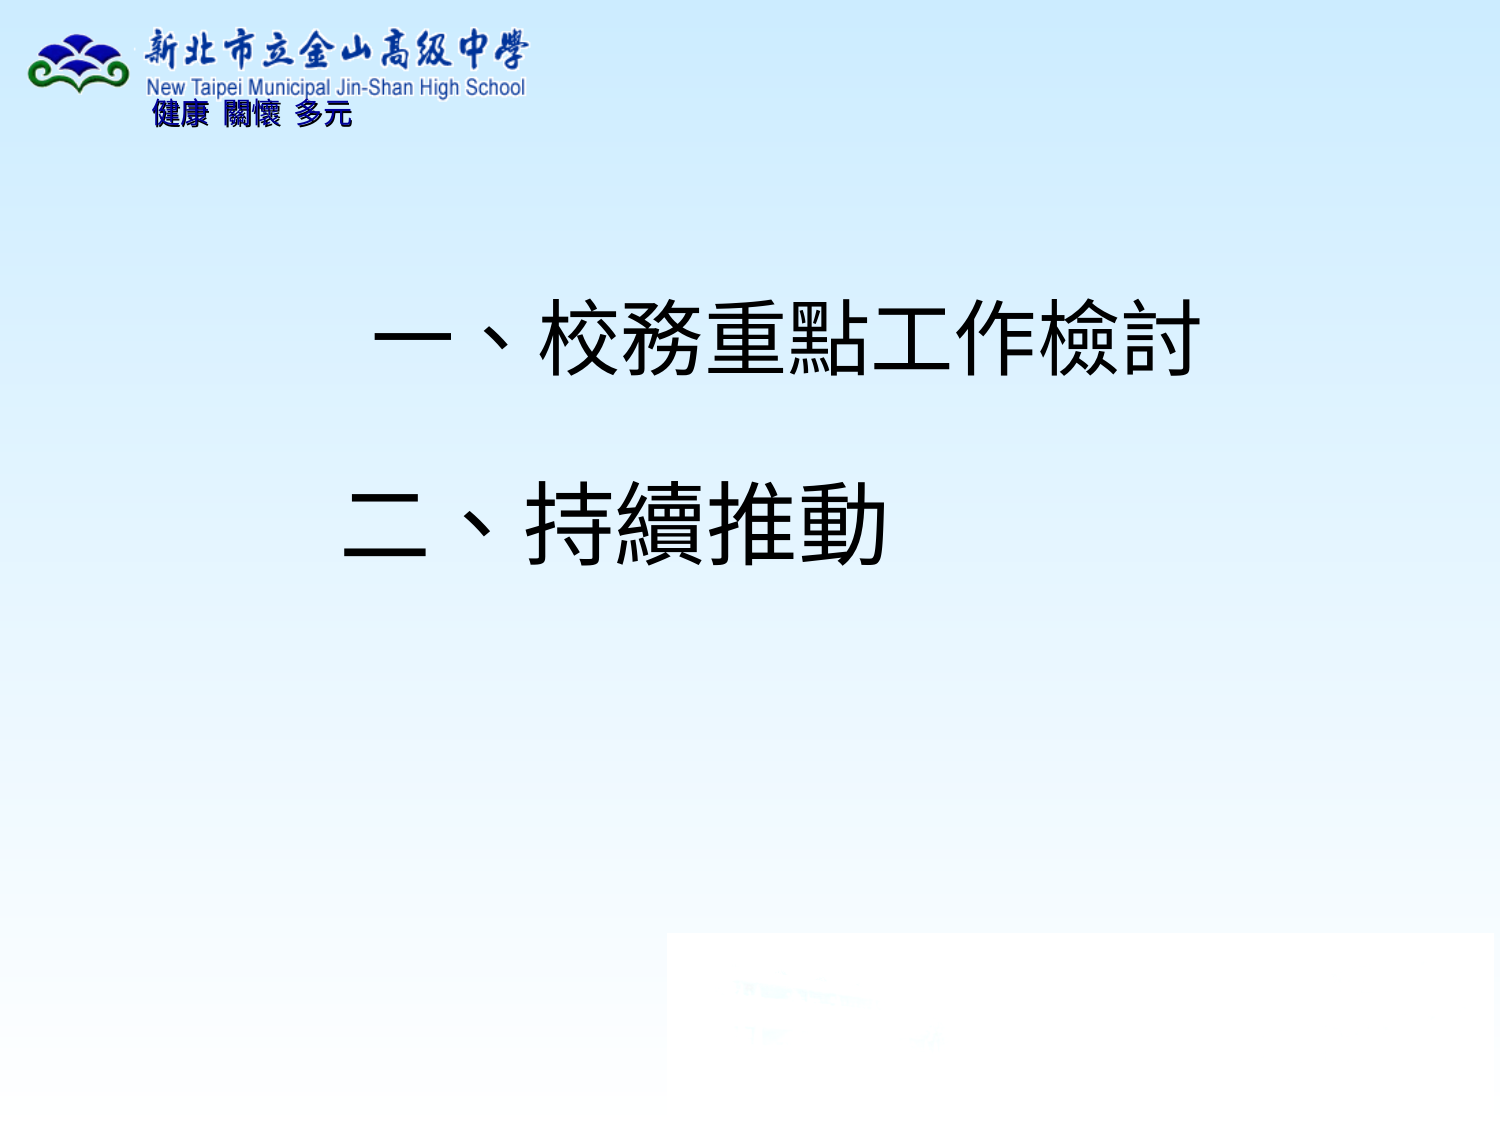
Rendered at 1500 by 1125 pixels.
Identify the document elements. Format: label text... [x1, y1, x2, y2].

text_box 二、持續推動 [325, 460, 905, 585]
list 一、校務重點工作檢討 [294, 278, 1226, 941]
